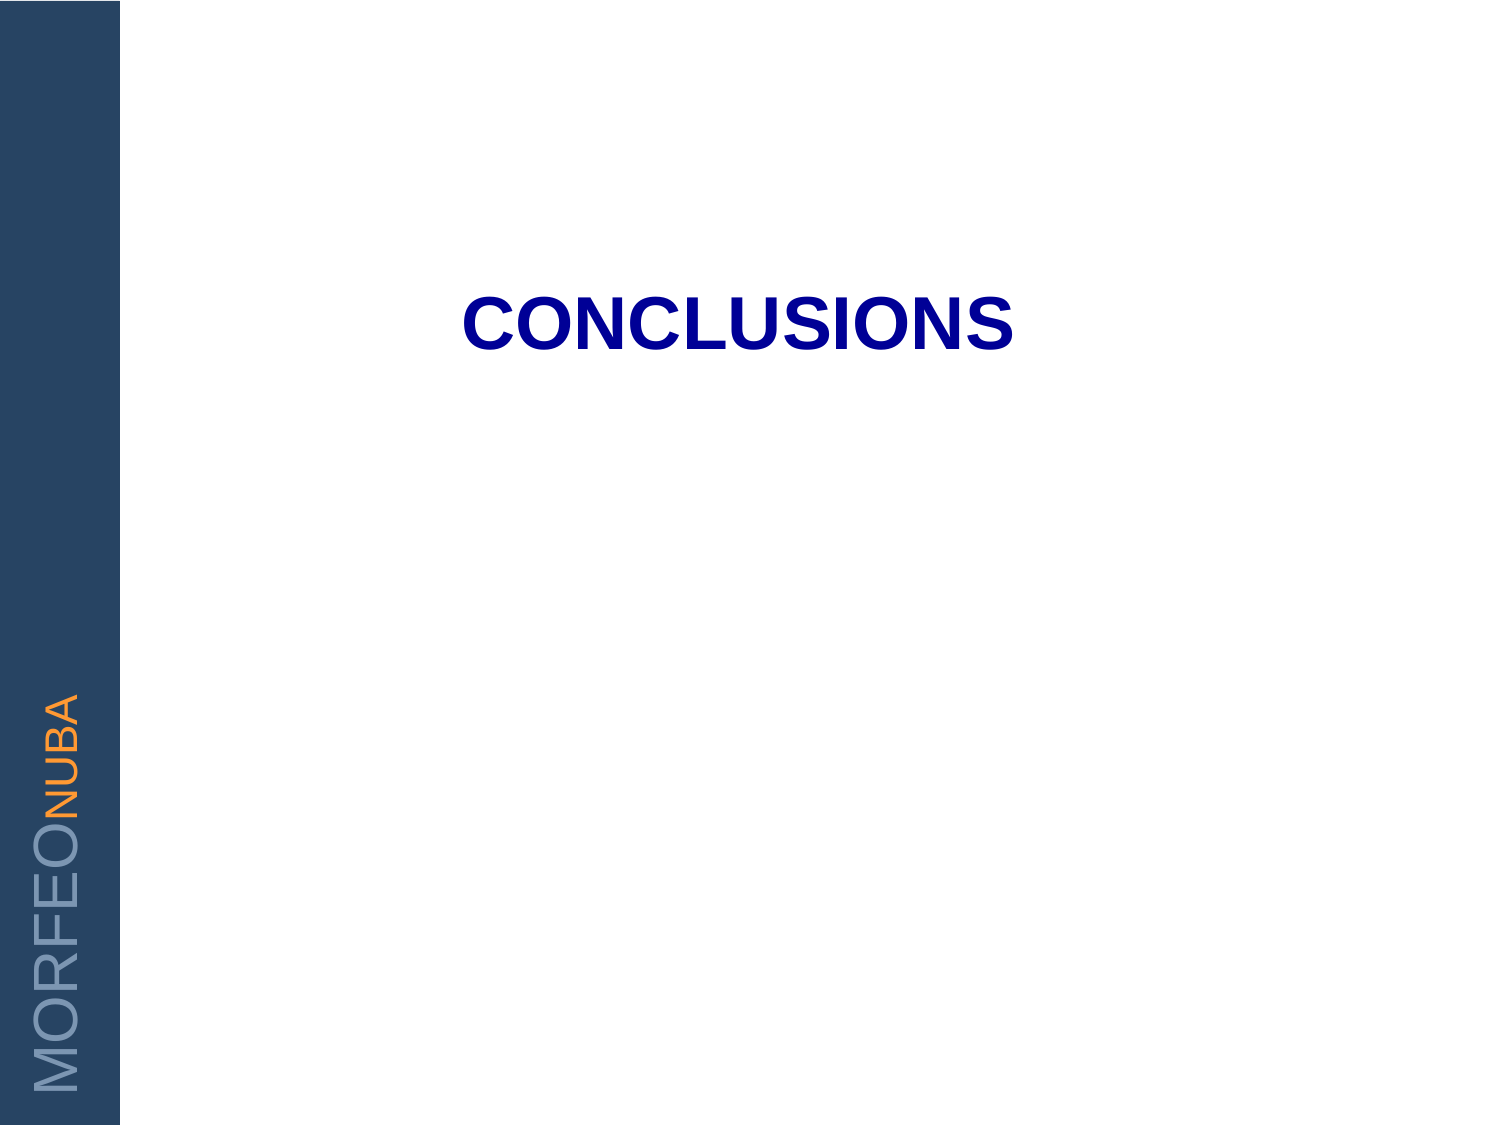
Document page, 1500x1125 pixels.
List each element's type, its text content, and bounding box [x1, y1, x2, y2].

text_box CONCLUSIONS [206, 235, 1271, 414]
